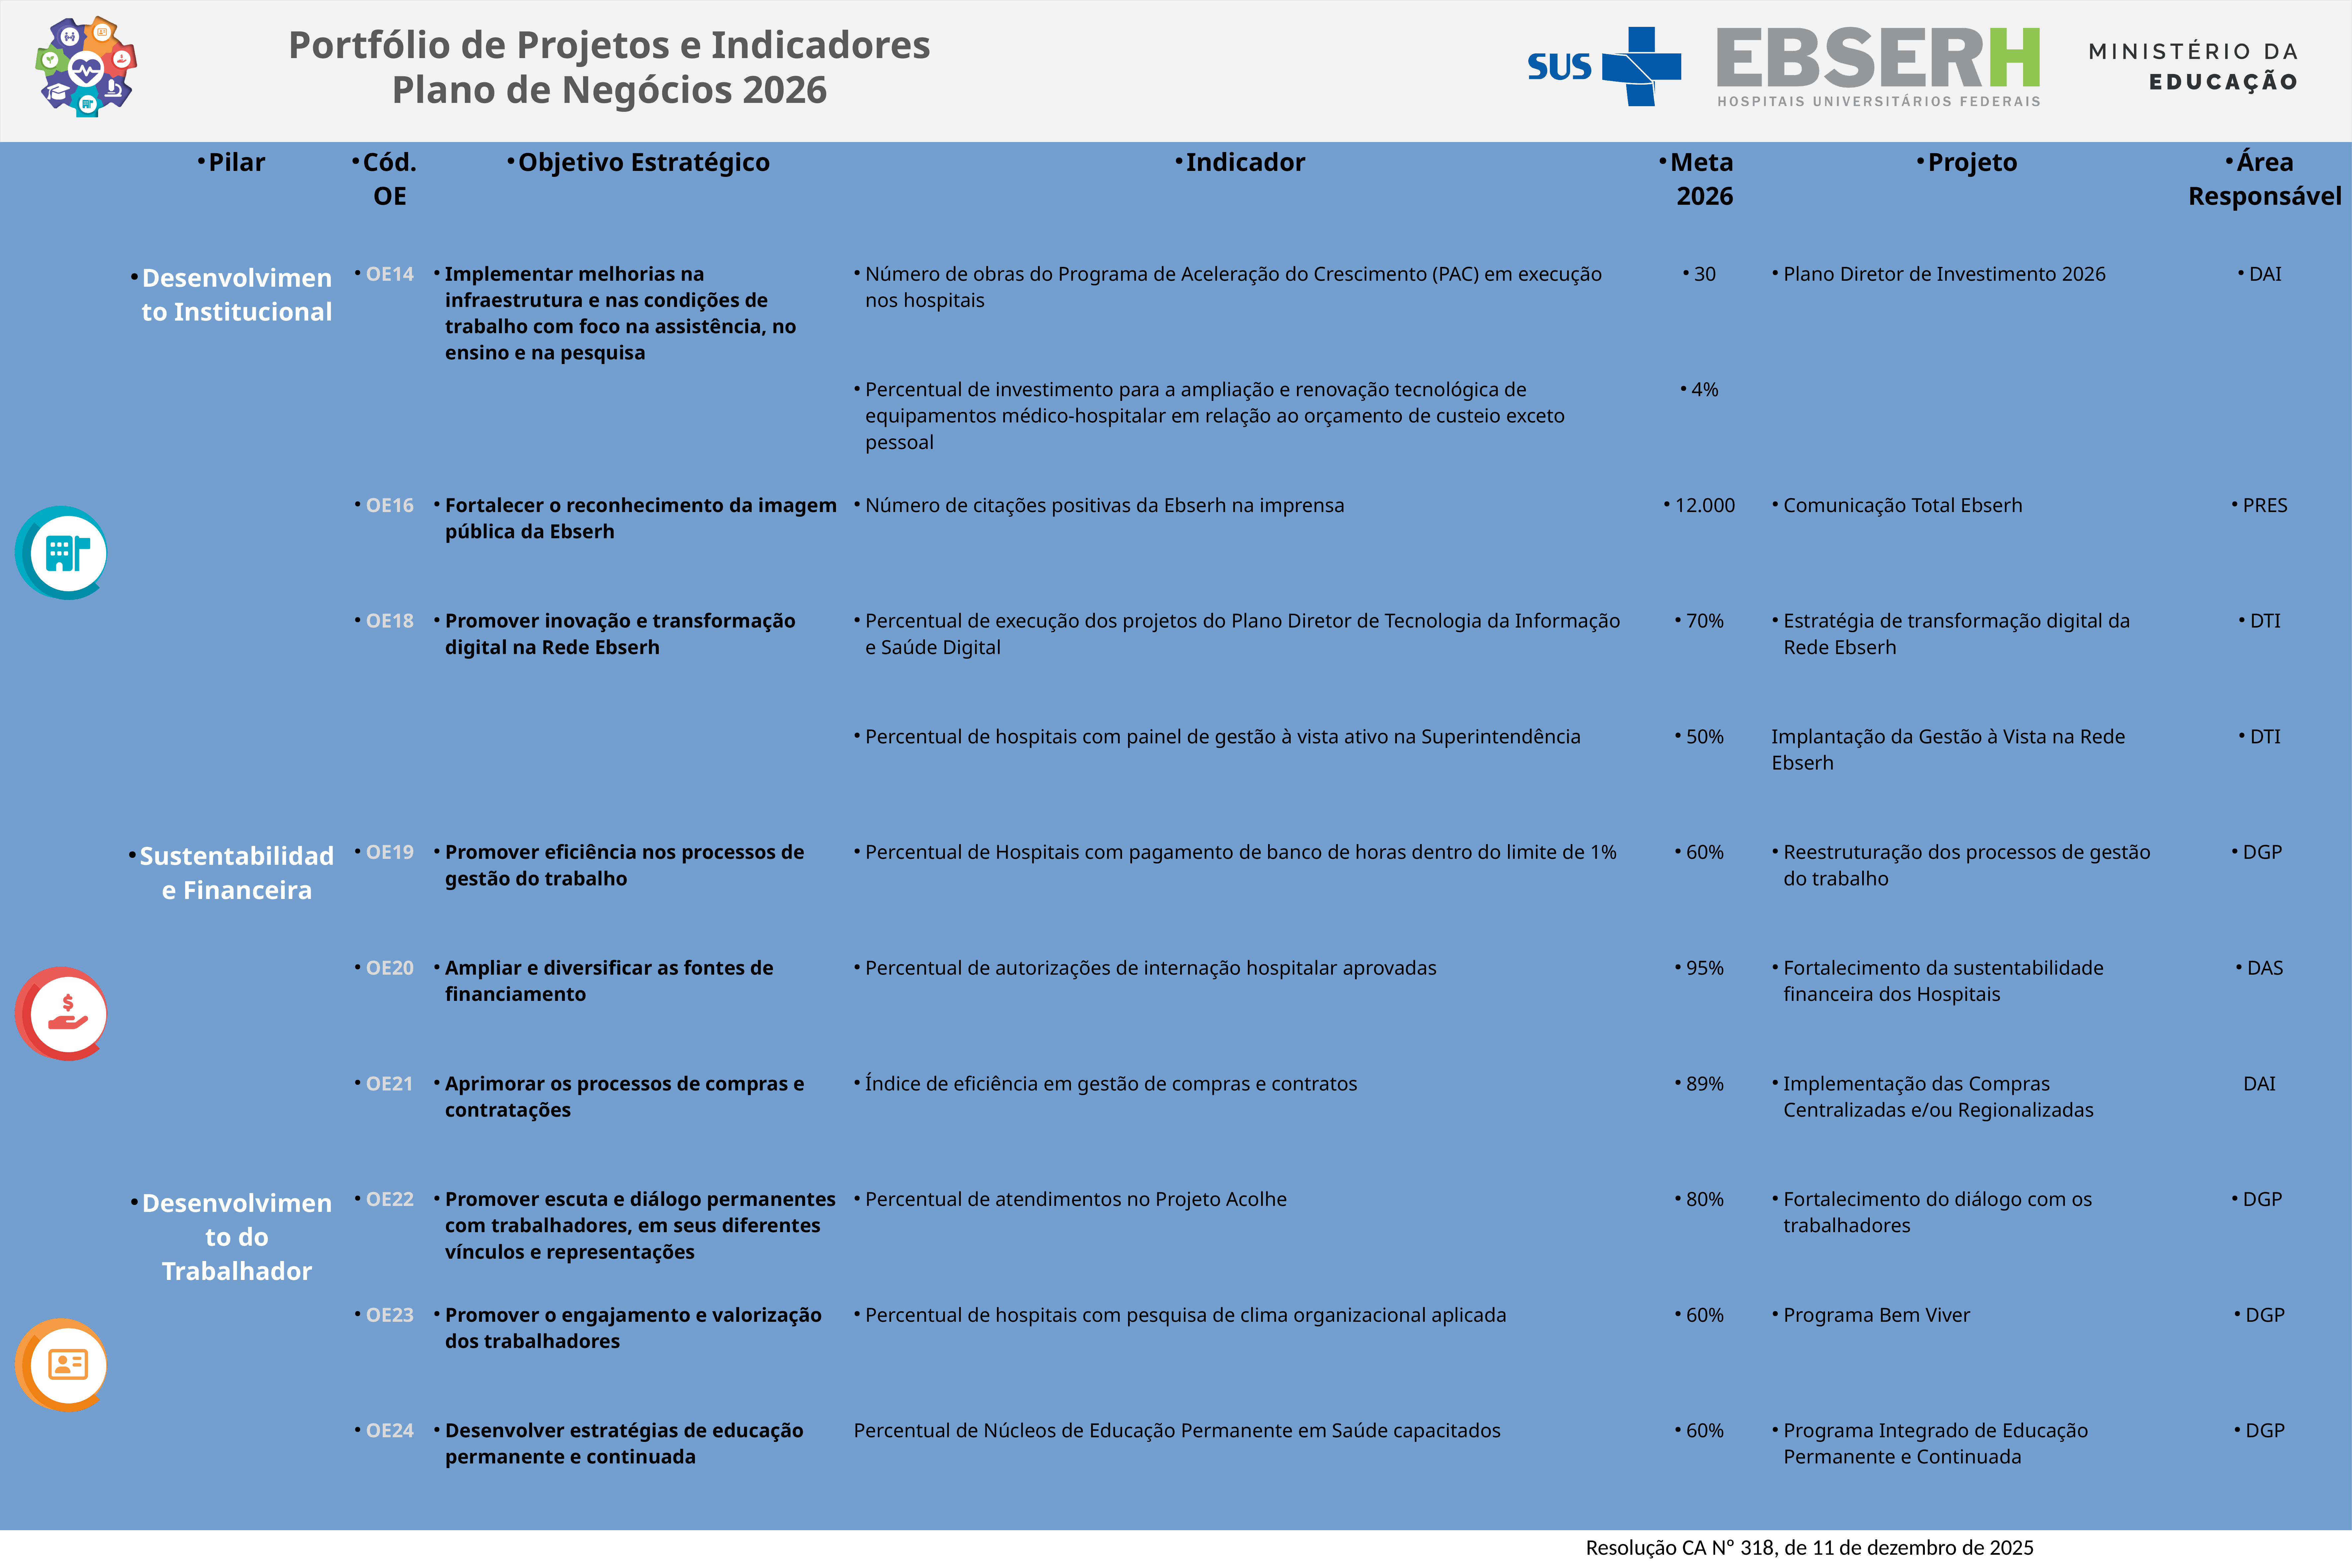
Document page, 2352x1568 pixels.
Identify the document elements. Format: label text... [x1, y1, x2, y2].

table_cell Número de obras do Programa de Aceleração do Crescimento (PAC) em execução nos hospitais [849, 258, 1632, 373]
table_cell PRES [2167, 489, 2352, 605]
picture [33, 9, 138, 121]
table_cell Percentual de hospitais com painel de gestão à vista ativo na Superintendência [849, 720, 1632, 836]
table_cell Percentual de atendimentos no Projeto Acolhe [849, 1183, 1632, 1299]
table_cell Promover escuta e diálogo permanentes com trabalhadores, em seus diferentes vínculos e representações [428, 1183, 849, 1299]
table_cell 60% [1632, 1299, 1767, 1414]
table_cell 60% [1632, 1414, 1767, 1530]
table_cell Fortalecer o reconhecimento da imagem pública da Ebserh [428, 489, 849, 605]
table_header Cód. OE [340, 142, 428, 258]
table_cell 95% [1632, 952, 1767, 1067]
table_cell Programa Integrado de Educação Permanente e Continuada [1767, 1414, 2167, 1530]
table_cell Implementar melhorias na infraestrutura e nas condições de trabalho com foco na assistência, no ensino e na pesquisa [428, 258, 849, 489]
table_cell Promover eficiência nos processos de gestão do trabalho [428, 836, 849, 952]
table_cell Sustentabilidade Financeira [123, 836, 340, 1183]
table_cell Percentual de hospitais com pesquisa de clima organizacional aplicada [849, 1299, 1632, 1414]
table_header Pilar [123, 142, 340, 258]
table_cell Desenvolvimento Institucional [123, 258, 340, 836]
table_header Meta 2026 [1632, 142, 1767, 258]
table_cell DAI [2167, 1067, 2352, 1183]
table_cell DTI [2167, 605, 2352, 720]
table_cell Ampliar e diversificar as fontes de financiamento [428, 952, 849, 1067]
table_cell Estratégia de transformação digital da Rede Ebserh [1767, 605, 2167, 720]
text_box Resolução CA Nº 318, de 11 de dezembro de 2025 [1581, 1530, 2349, 1562]
table_cell 60% [1632, 836, 1767, 952]
picture [6, 958, 116, 1069]
table_cell OE18 [340, 605, 428, 836]
table_cell [0, 836, 123, 1183]
table_cell OE22 [340, 1183, 428, 1299]
table_cell 4% [1632, 373, 1767, 489]
table_cell OE19 [340, 836, 428, 952]
table_cell Reestruturação dos processos de gestão do trabalho [1767, 836, 2167, 952]
table_cell DGP [2167, 1299, 2352, 1414]
table_cell Programa Bem Viver [1767, 1299, 2167, 1414]
picture [6, 1310, 116, 1420]
picture [1717, 27, 2297, 106]
table_cell Plano Diretor de Investimento 2026 [1767, 258, 2167, 489]
table_cell Índice de eficiência em gestão de compras e contratos [849, 1067, 1632, 1183]
picture [6, 497, 116, 608]
table_cell DAI [2167, 258, 2352, 489]
table_cell OE23 [340, 1299, 428, 1414]
table_cell Promover o engajamento e valorização dos trabalhadores [428, 1299, 849, 1414]
table_cell Número de citações positivas da Ebserh na imprensa [849, 489, 1632, 605]
table_cell [0, 258, 123, 836]
table_cell Promover inovação e transformação digital na Rede Ebserh [428, 605, 849, 836]
table_cell Implementação das Compras Centralizadas e/ou Regionalizadas [1767, 1067, 2167, 1183]
table_cell Aprimorar os processos de compras e contratações [428, 1067, 849, 1183]
table_cell OE24 [340, 1414, 428, 1530]
text_box [0, 0, 2352, 142]
table_cell 89% [1632, 1067, 1767, 1183]
table_cell DTI [2167, 720, 2352, 836]
table_cell OE21 [340, 1067, 428, 1183]
table_cell Percentual de autorizações de internação hospitalar aprovadas [849, 952, 1632, 1067]
table_cell Percentual de Núcleos de Educação Permanente em Saúde capacitados [849, 1414, 1632, 1530]
table_header Indicador [849, 142, 1632, 258]
table_cell DGP [2167, 1414, 2352, 1530]
table_cell Desenvolvimento do Trabalhador [123, 1183, 340, 1530]
table_cell Percentual de investimento para a ampliação e renovação tecnológica de equipamentos médico-hospitalar em relação ao orçamento de custeio exceto pessoal [849, 373, 1632, 489]
table_cell OE14 [340, 258, 428, 489]
table_cell Percentual de execução dos projetos do Plano Diretor de Tecnologia da Informação e Saúde Digital [849, 605, 1632, 720]
table_header Objetivo Estratégico [428, 142, 849, 258]
table_cell Fortalecimento da sustentabilidade financeira dos Hospitais [1767, 952, 2167, 1067]
table_cell [0, 1183, 123, 1530]
table_cell Desenvolver estratégias de educação permanente e continuada [428, 1414, 849, 1530]
table_cell Comunicação Total Ebserh [1767, 489, 2167, 605]
table_cell Fortalecimento do diálogo com os trabalhadores [1767, 1183, 2167, 1299]
text_box Portfólio de Projetos e Indicadores Plano de Negócios 2026 [138, 9, 1176, 74]
table_cell 70% [1632, 605, 1767, 720]
table_cell DAS [2167, 952, 2352, 1067]
table_cell DGP [2167, 836, 2352, 952]
table_cell 30 [1632, 258, 1767, 373]
table_header [0, 142, 123, 258]
table_cell DGP [2167, 1183, 2352, 1299]
table_cell Implantação da Gestão à Vista na Rede Ebserh [1767, 720, 2167, 836]
picture [1528, 27, 1681, 106]
table_header Área Responsável [2167, 142, 2352, 258]
table_cell 80% [1632, 1183, 1767, 1299]
table_cell Percentual de Hospitais com pagamento de banco de horas dentro do limite de 1% [849, 836, 1632, 952]
table_header Projeto [1767, 142, 2167, 258]
table_cell 12.000 [1632, 489, 1767, 605]
table_cell 50% [1632, 720, 1767, 836]
table_cell OE16 [340, 489, 428, 605]
table_cell OE20 [340, 952, 428, 1067]
